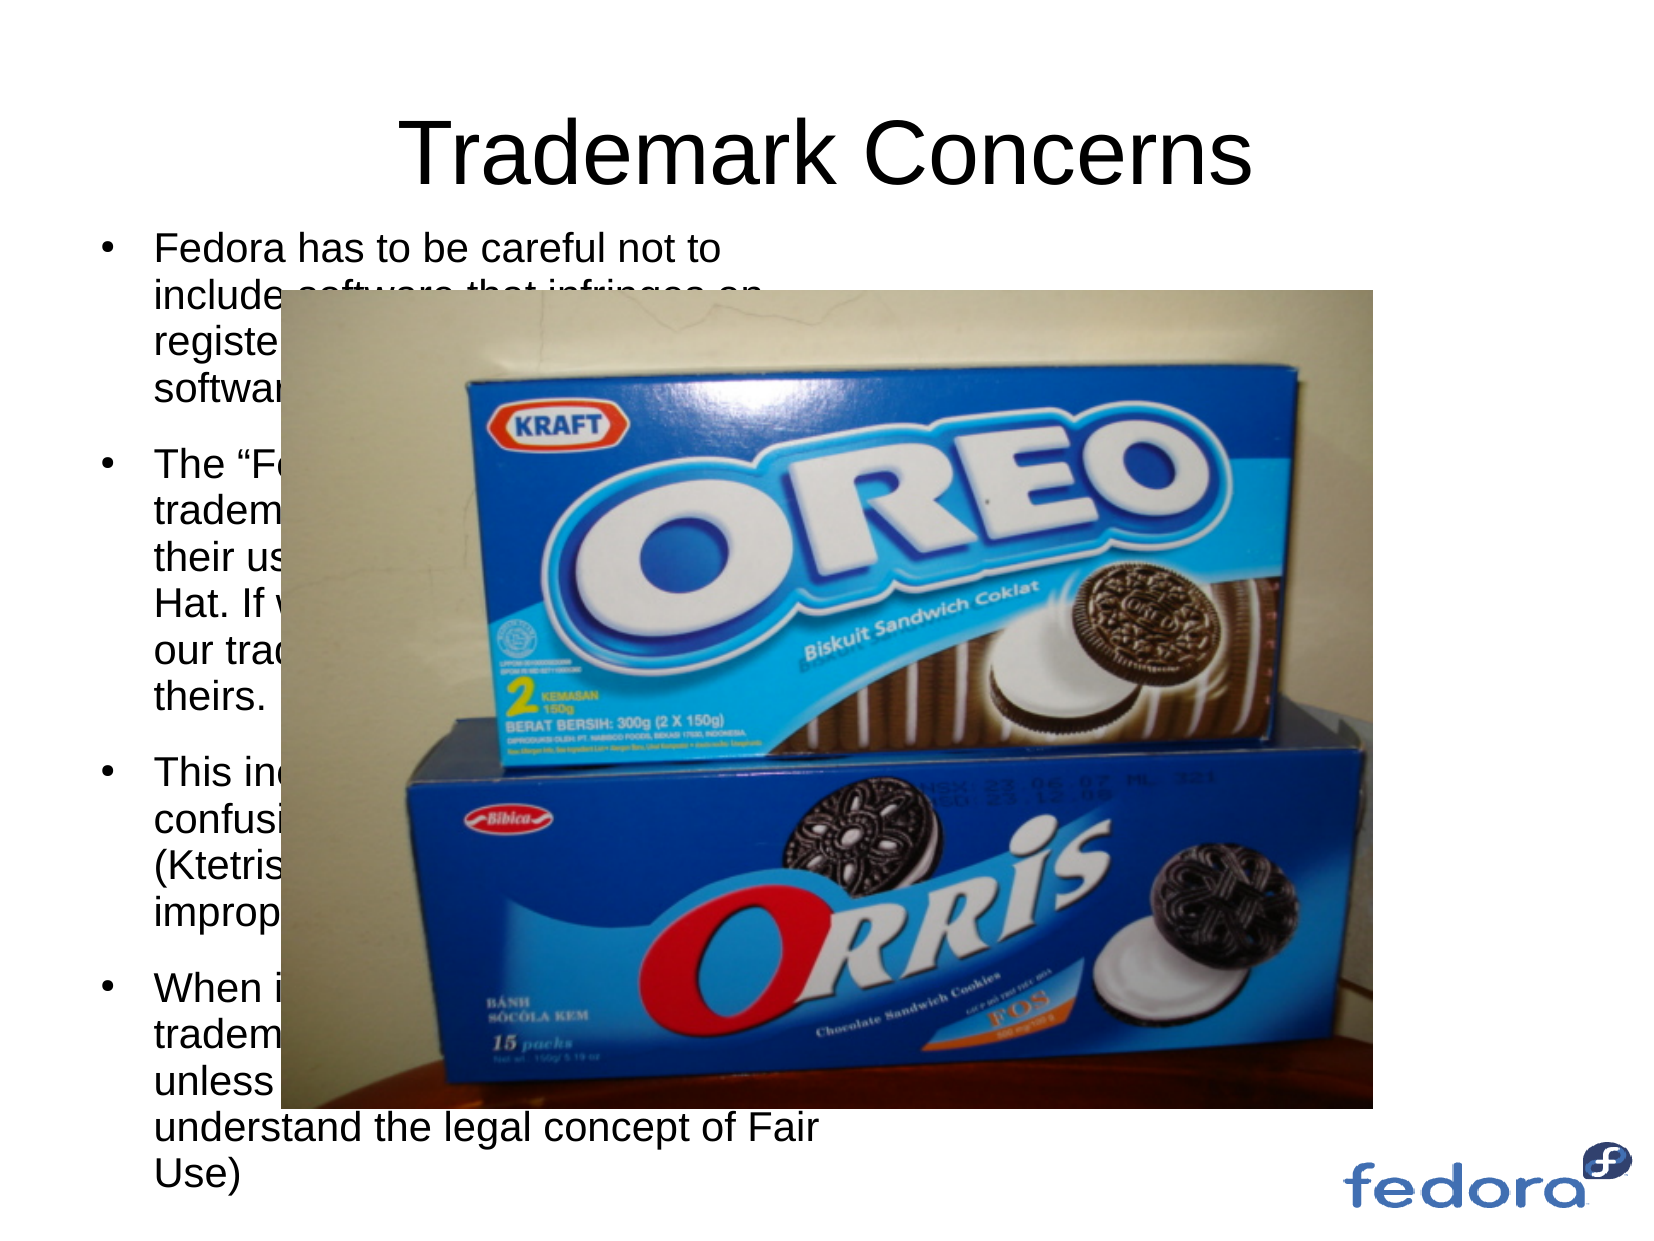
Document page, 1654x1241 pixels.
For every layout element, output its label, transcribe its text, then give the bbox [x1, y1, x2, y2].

picture [1332, 1124, 1651, 1227]
picture [390, 290, 1572, 1109]
title Trademark Concerns [82, 56, 1571, 250]
list Fedora has to be careful not to include software that infringes on registered Trademarks in the software field. The “Fedora” and “Red Hat” trademarks are very valuable, and their use is tightly controlled by Red Hat. If we expect others to respect our trademarks, we have to respect theirs. This includes names which are confusingly similar to trademarks (Ktetris) or use of trademarks in improper ways (“a Tetris game”) When in doubt, avoid using existing trademarks in FOSS software unless you have permission (or you understand the legal concept of Fair Use) [82, 225, 826, 1197]
